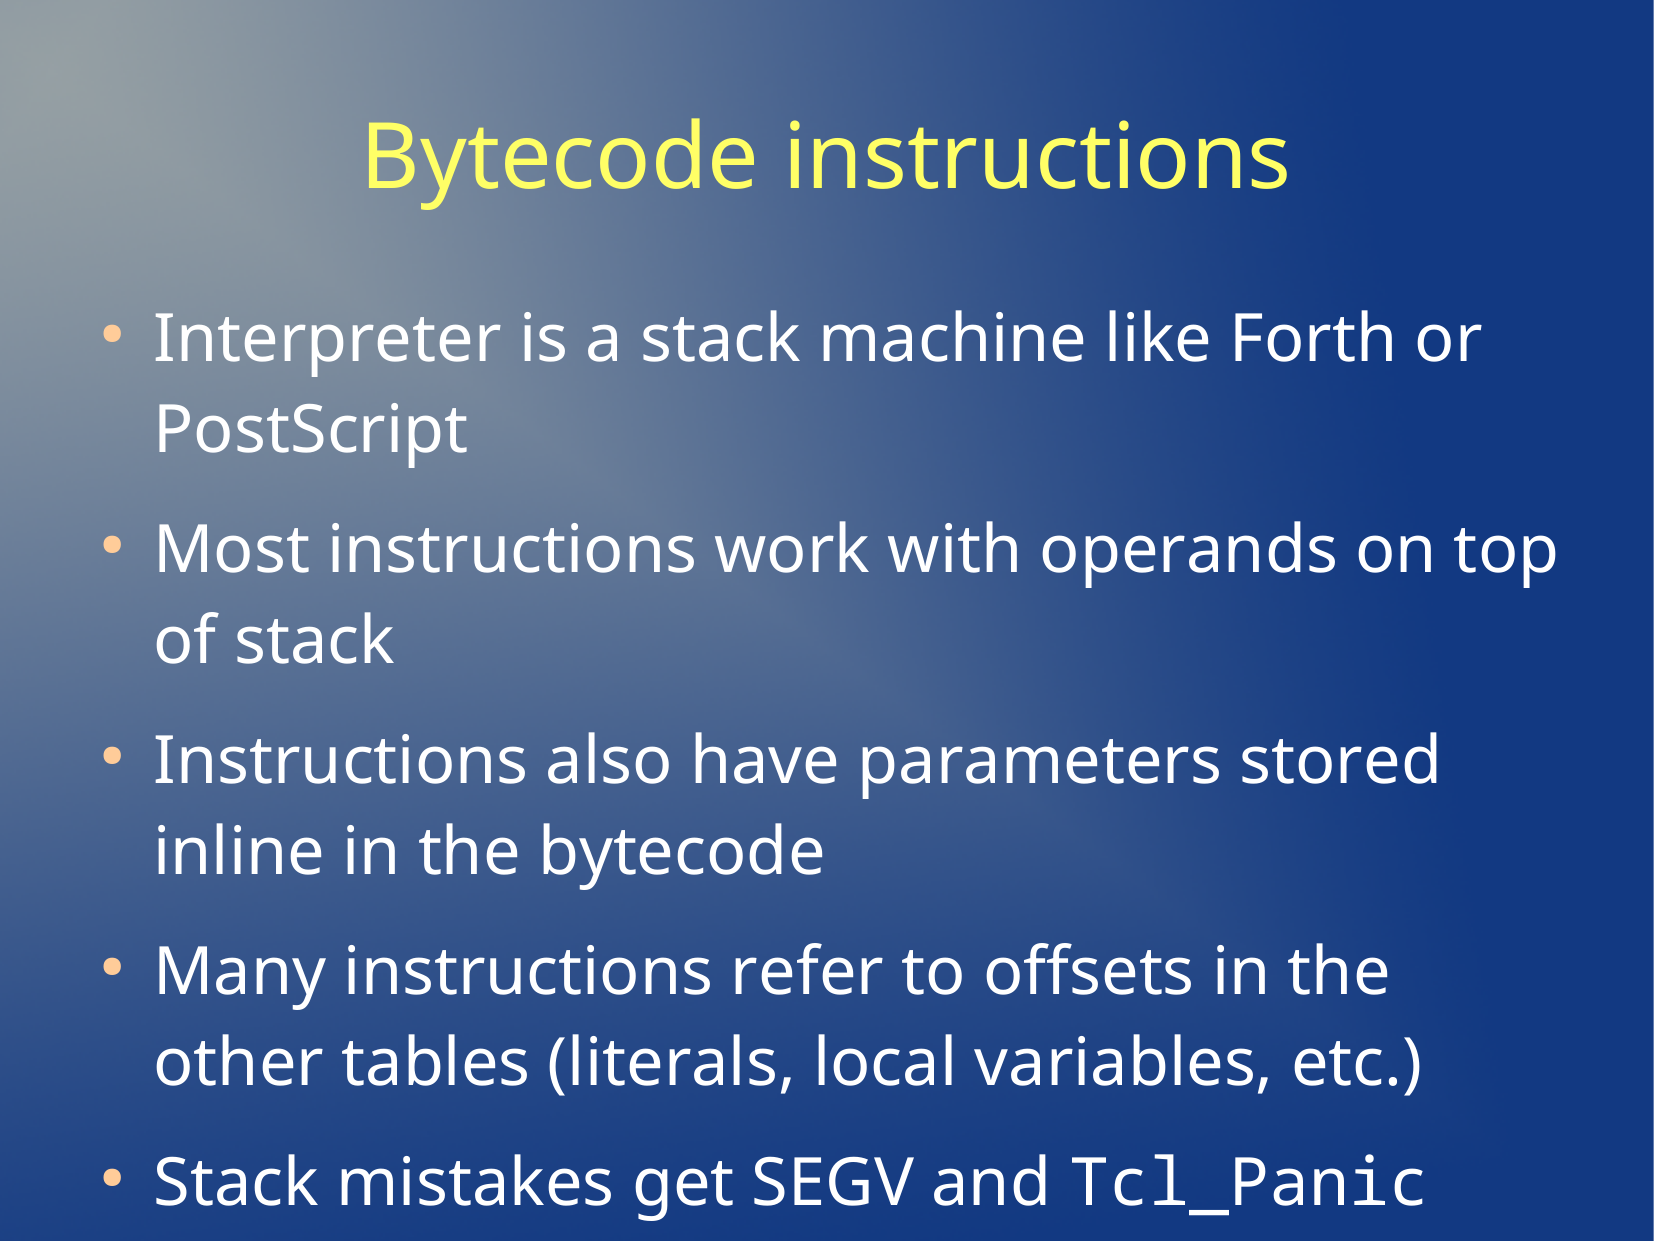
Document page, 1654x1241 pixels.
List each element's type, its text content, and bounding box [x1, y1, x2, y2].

list Interpreter is a stack machine like Forth or PostScript Most instructions work with operands on top of stack Instructions also have parameters stored inline in the bytecode Many instructions refer to offsets in the other tables (literals, local variables, etc.) Stack mistakes get SEGV and Tcl_Panic [82, 290, 1571, 1094]
title Bytecode instructions [82, 56, 1571, 250]
picture [0, 0, 1654, 1241]
